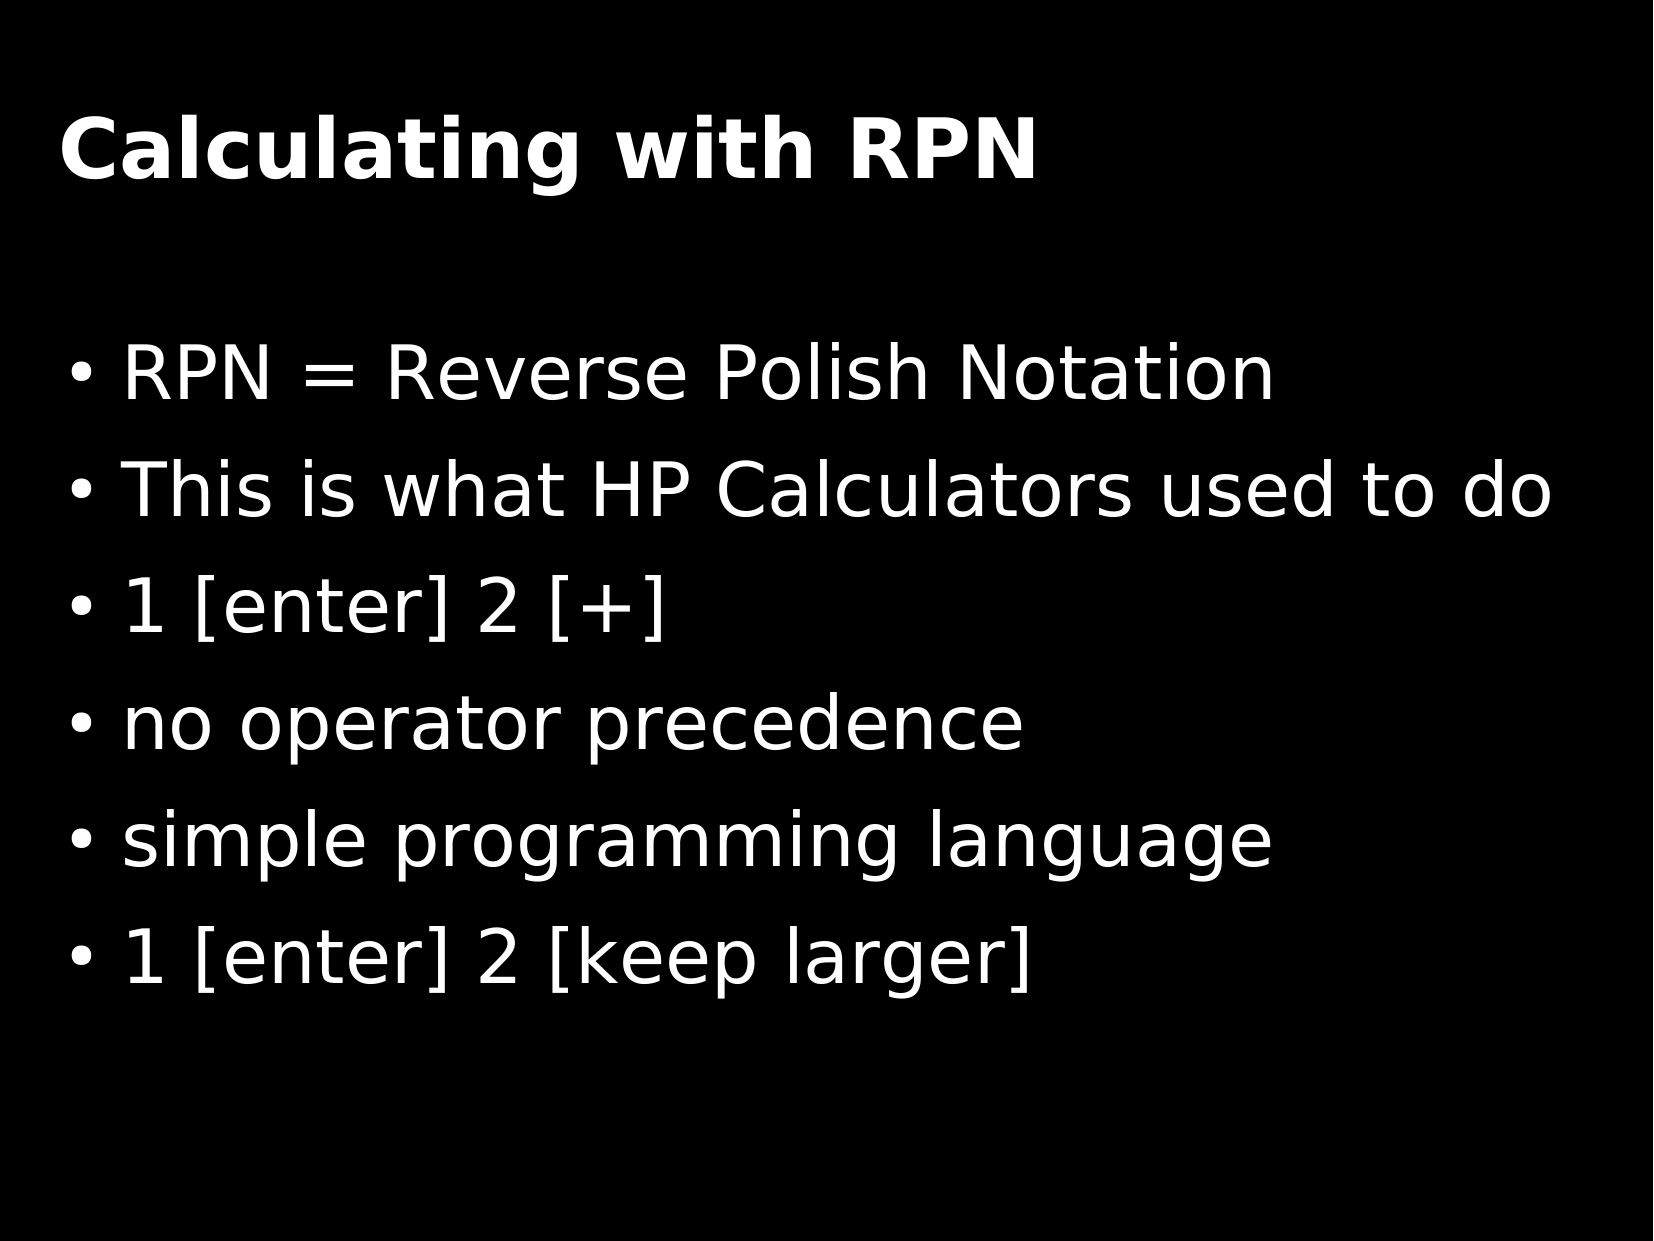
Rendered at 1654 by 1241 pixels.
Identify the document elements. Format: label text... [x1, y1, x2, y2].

title Calculating with RPN [59, 75, 1607, 225]
list RPN = Reverse Polish Notation This is what HP Calculators used to do 1 [enter] 2 [+] no operator precedence simple programming language 1 [enter] 2 [keep larger] [50, 329, 1571, 1099]
